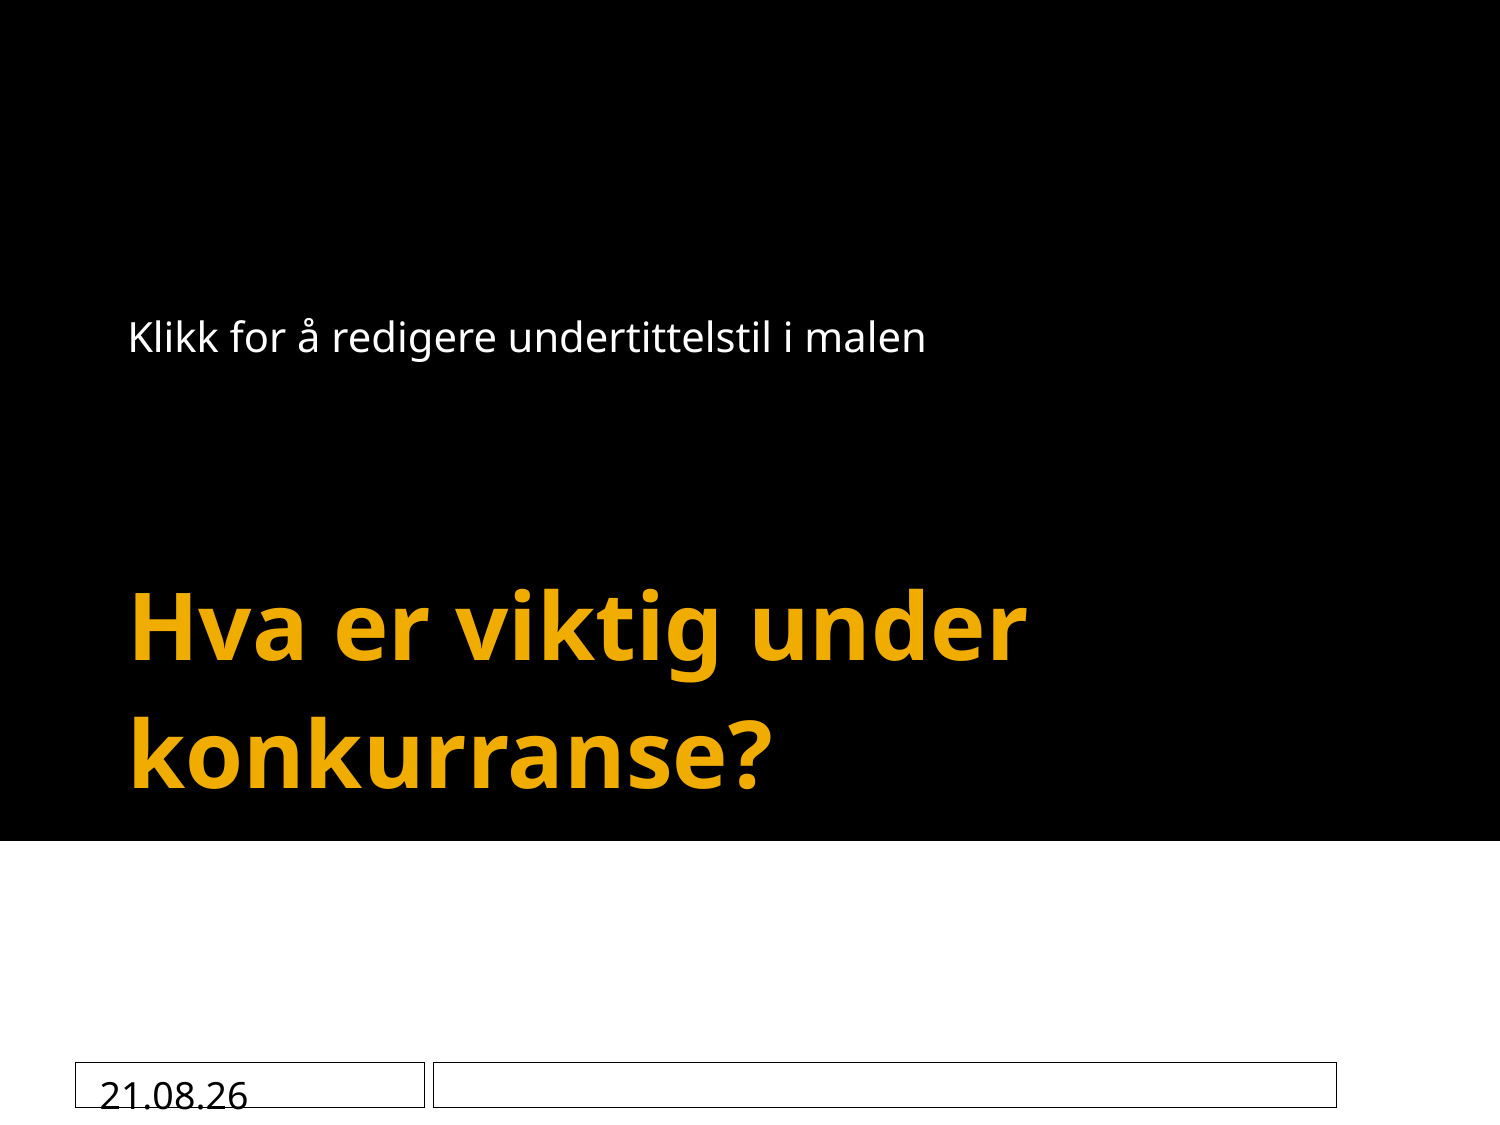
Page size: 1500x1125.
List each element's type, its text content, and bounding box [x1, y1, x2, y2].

title Hva er viktig under konkurranse? [112, 550, 1438, 825]
